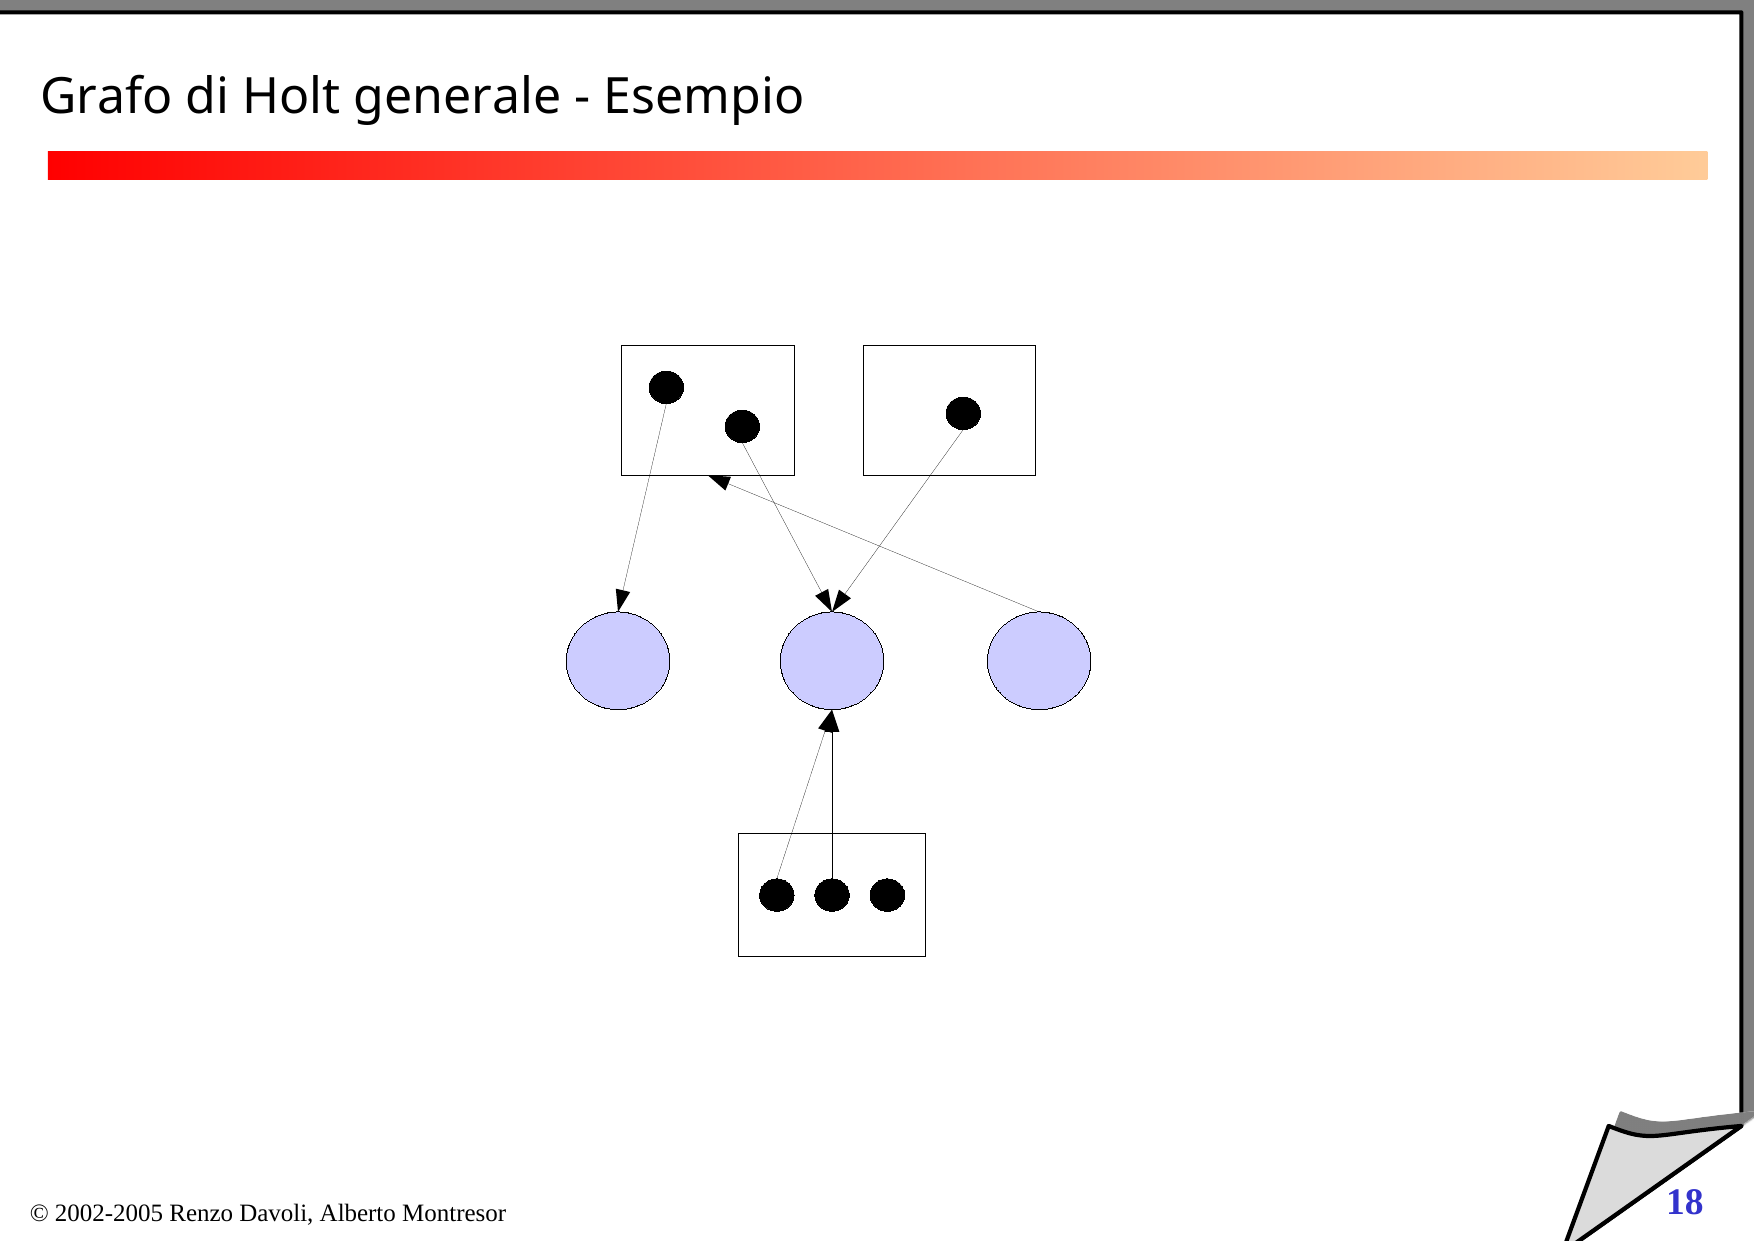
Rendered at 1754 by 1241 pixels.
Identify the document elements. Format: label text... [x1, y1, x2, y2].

text_box [759, 878, 795, 912]
text_box [987, 611, 1091, 710]
text_box [814, 878, 850, 912]
text_box [946, 397, 981, 430]
text_box q [750, 152, 754, 179]
text_box [649, 371, 684, 404]
text_box [725, 410, 760, 443]
title Grafo di Holt generale - Esempio [40, 49, 1714, 144]
text_box [780, 611, 884, 710]
text_box [870, 878, 905, 912]
text_box [566, 611, 670, 710]
